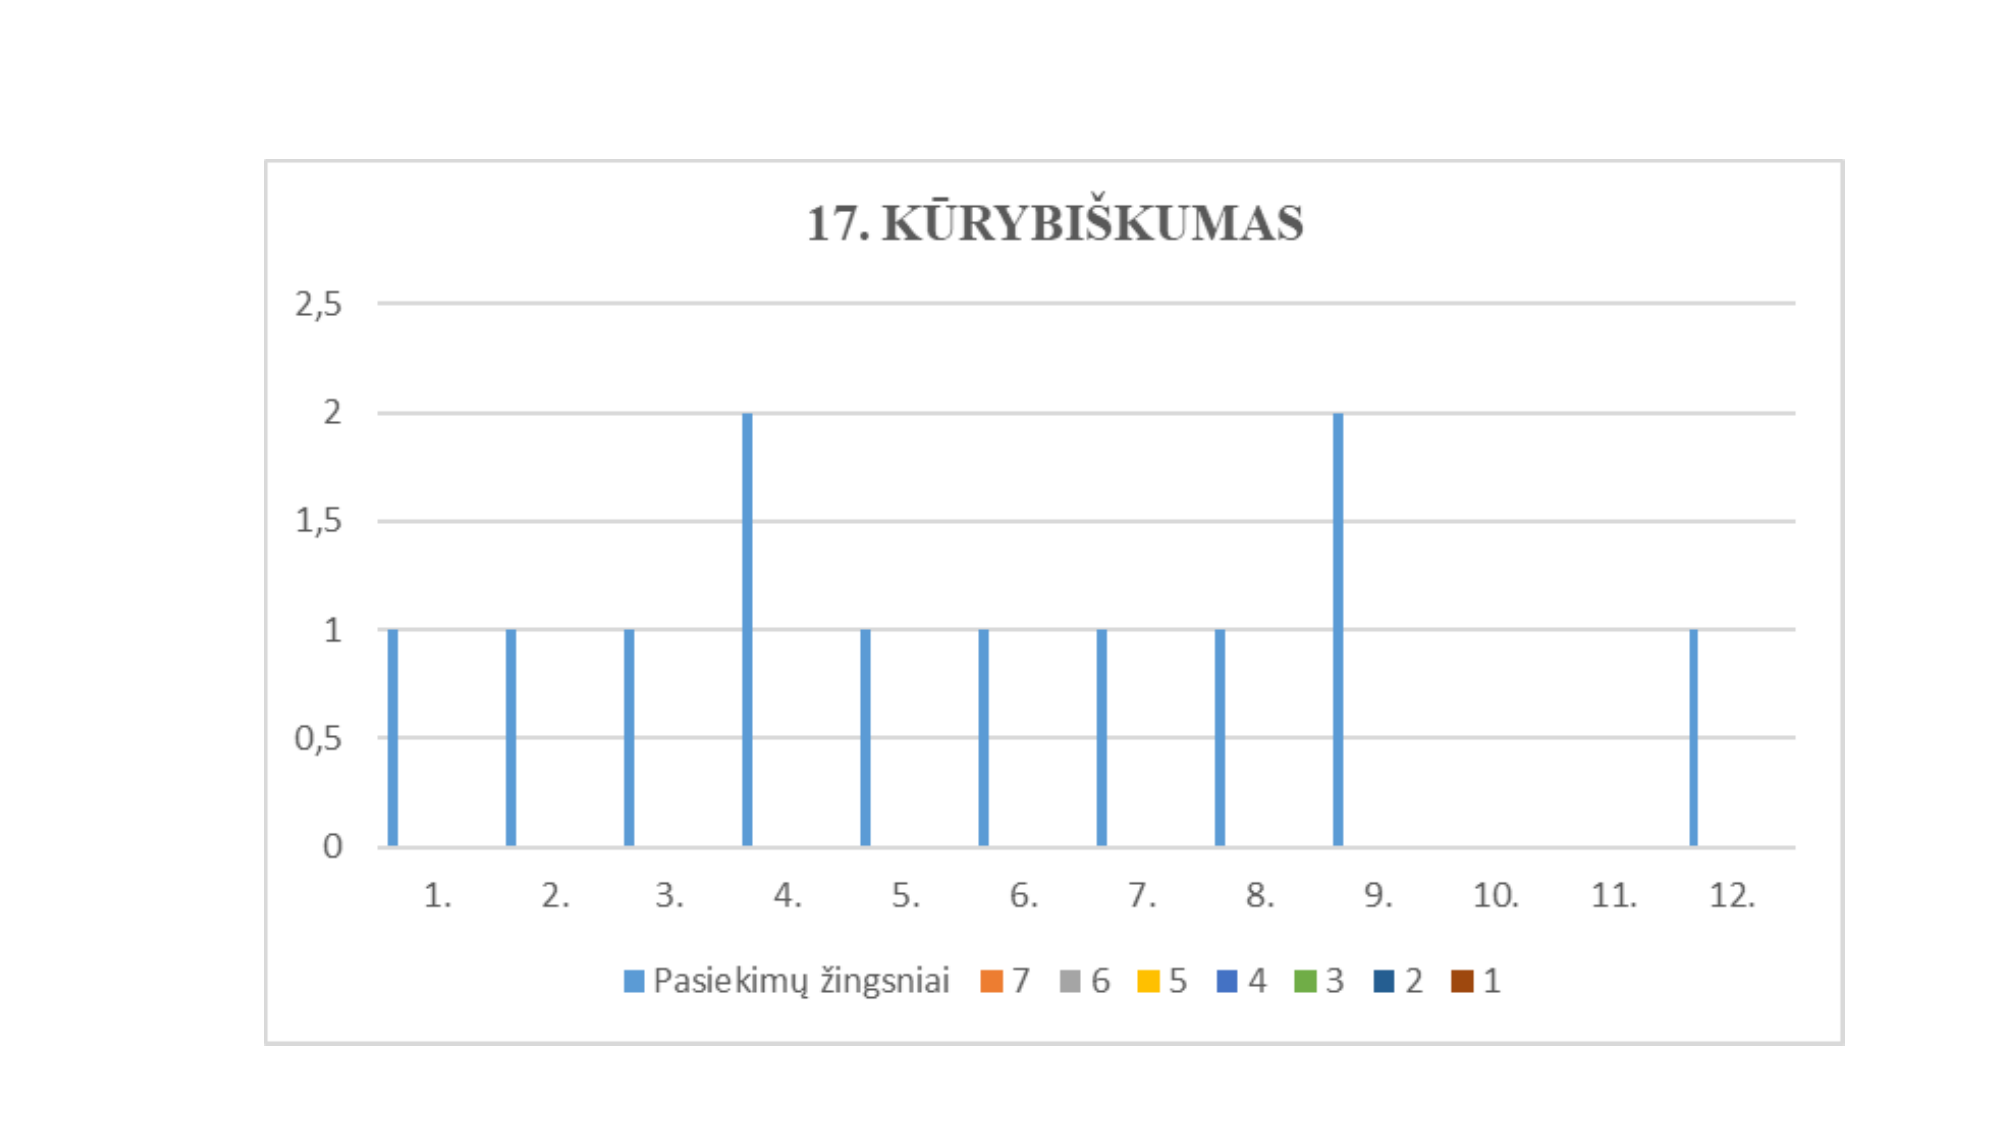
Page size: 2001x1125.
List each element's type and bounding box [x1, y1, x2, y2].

picture [264, 159, 1845, 1046]
